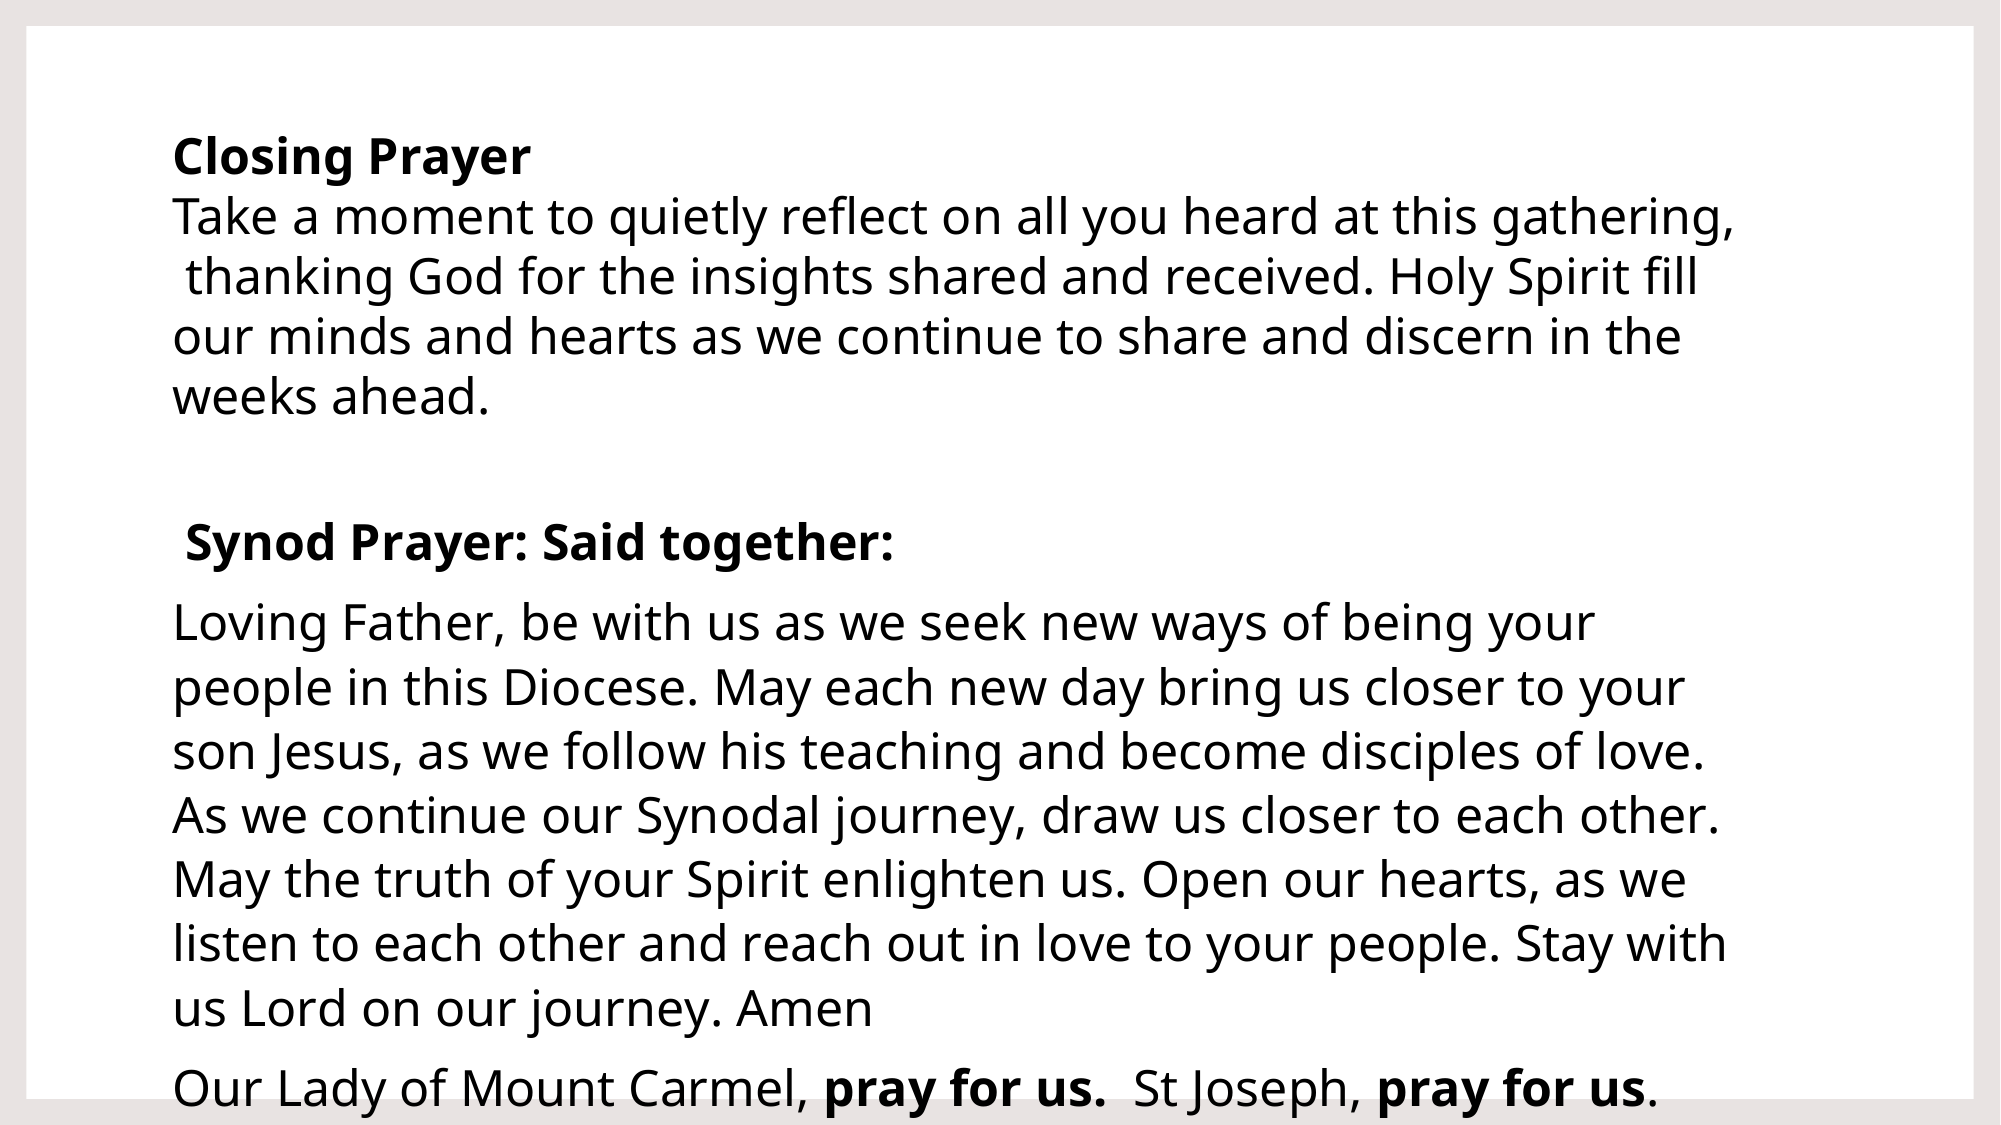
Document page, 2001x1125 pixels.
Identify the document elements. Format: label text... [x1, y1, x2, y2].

text_box Closing Prayer Take a moment to quietly reflect on all you heard at this gathering, thanking God for the insights shared and received. Holy Spirit fill our minds and hearts as we continue to share and discern in the weeks ahead. Synod Prayer: Said together: Loving Father, be with us as we seek new ways of being your people in this Diocese. May each new day bring us closer to your son Jesus, as we follow his teaching and become disciples of love. As we continue our Synodal journey, draw us closer to each other. May the truth of your Spirit enlighten us. Open our hearts, as we listen to each other and reach out in love to your people. Stay with us Lord on our journey. Amen Our Lady of Mount Carmel, pray for us. St Joseph, pray for us. [157, 117, 1754, 1068]
